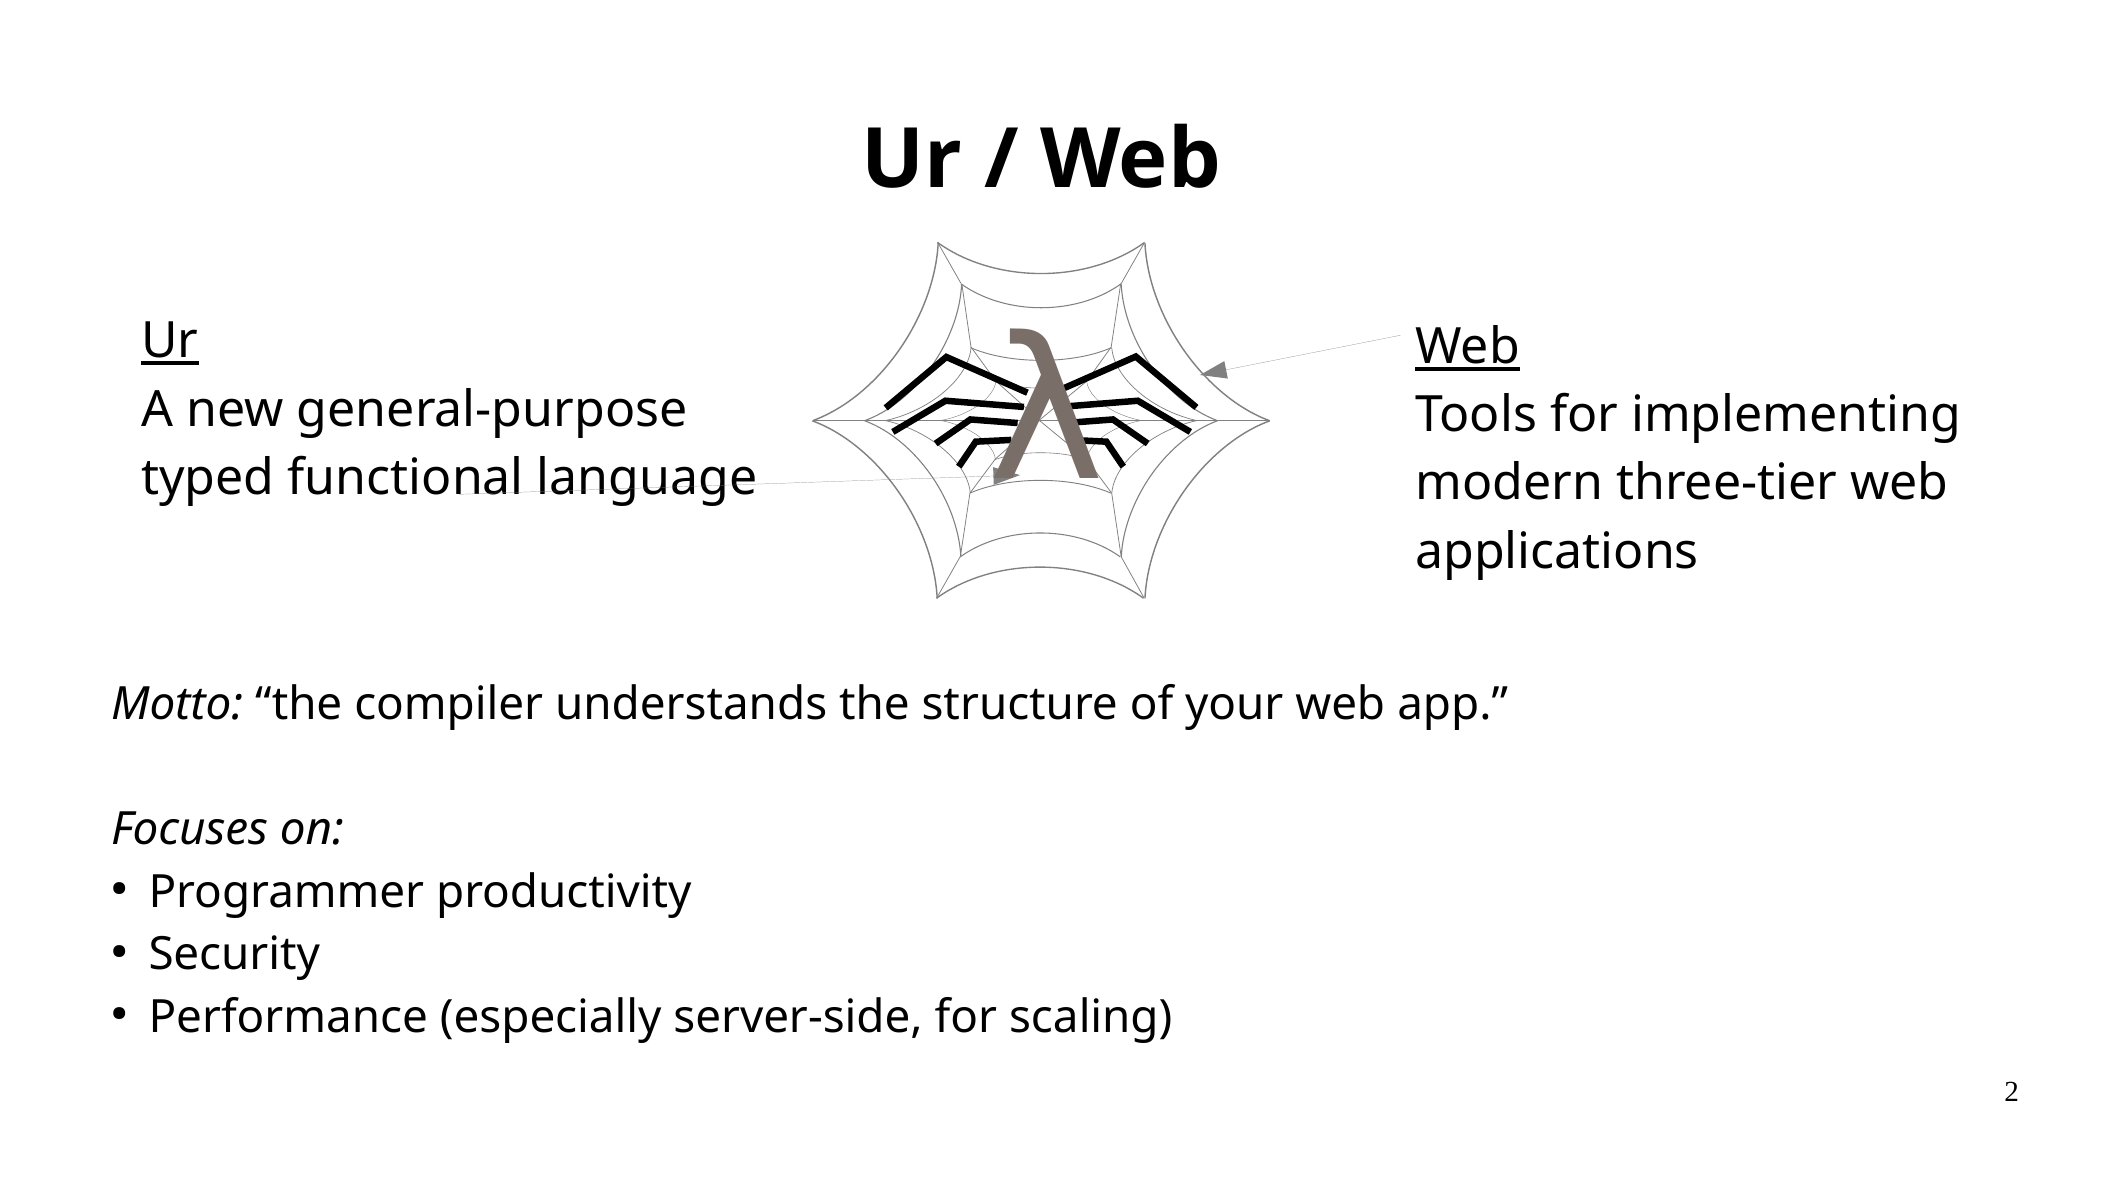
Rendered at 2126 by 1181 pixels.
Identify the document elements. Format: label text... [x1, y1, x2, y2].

text_box Motto: “the compiler understands the structure of your web app.” Focuses on: Programmer productivity Security Performance (especially server-side, for scaling) [96, 663, 2025, 1033]
text_box Ur A new general-purpose typed functional language [126, 296, 740, 589]
text_box Web Tools for implementing modern three-tier web applications [1400, 302, 2028, 594]
picture [740, 0, 1337, 975]
